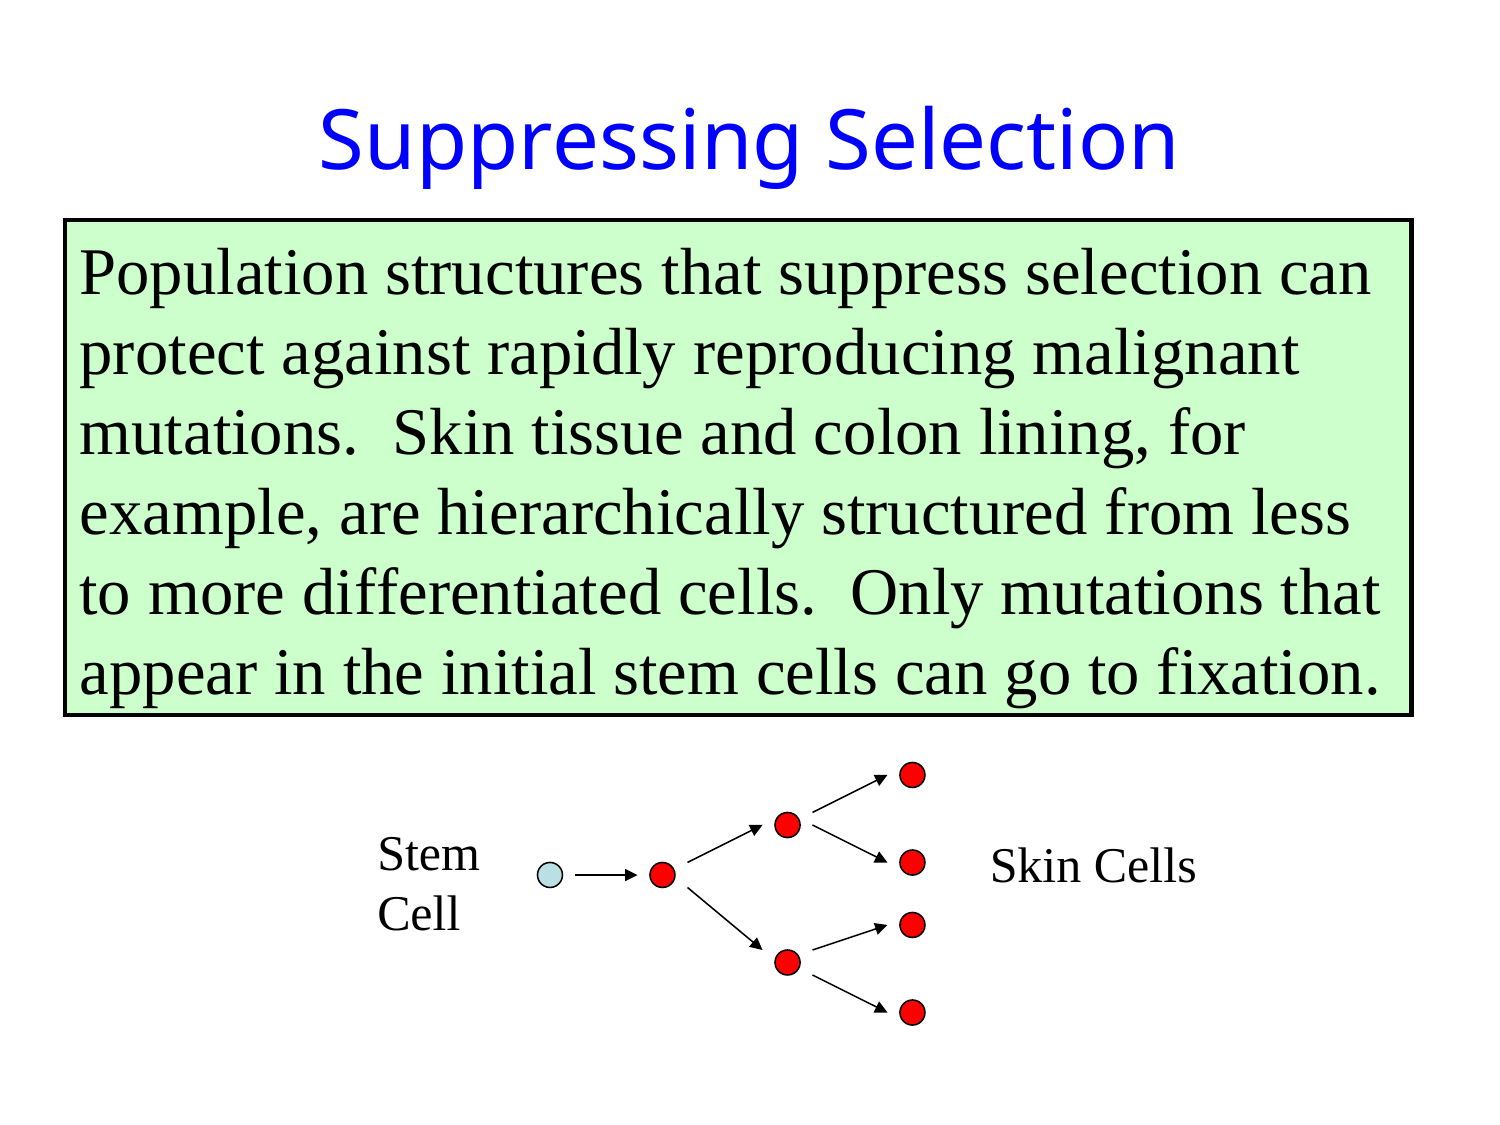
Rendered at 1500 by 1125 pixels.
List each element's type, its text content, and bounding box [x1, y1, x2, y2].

text_box [774, 812, 801, 838]
text_box Population structures that suppress selection can protect against rapidly reproducing malignant mutations. Skin tissue and colon lining, for example, are hierarchically structured from less to more differentiated cells. Only mutations that appear in the initial stem cells can go to fixation. [64, 219, 1412, 716]
text_box [899, 849, 925, 876]
text_box [774, 949, 801, 976]
title Suppressing Selection [112, 42, 1388, 219]
text_box [649, 862, 676, 888]
text_box Stem Cell [362, 812, 513, 948]
text_box [899, 912, 925, 938]
text_box [899, 762, 925, 788]
text_box Skin Cells [975, 824, 1288, 901]
text_box [537, 862, 563, 888]
text_box [899, 999, 925, 1026]
